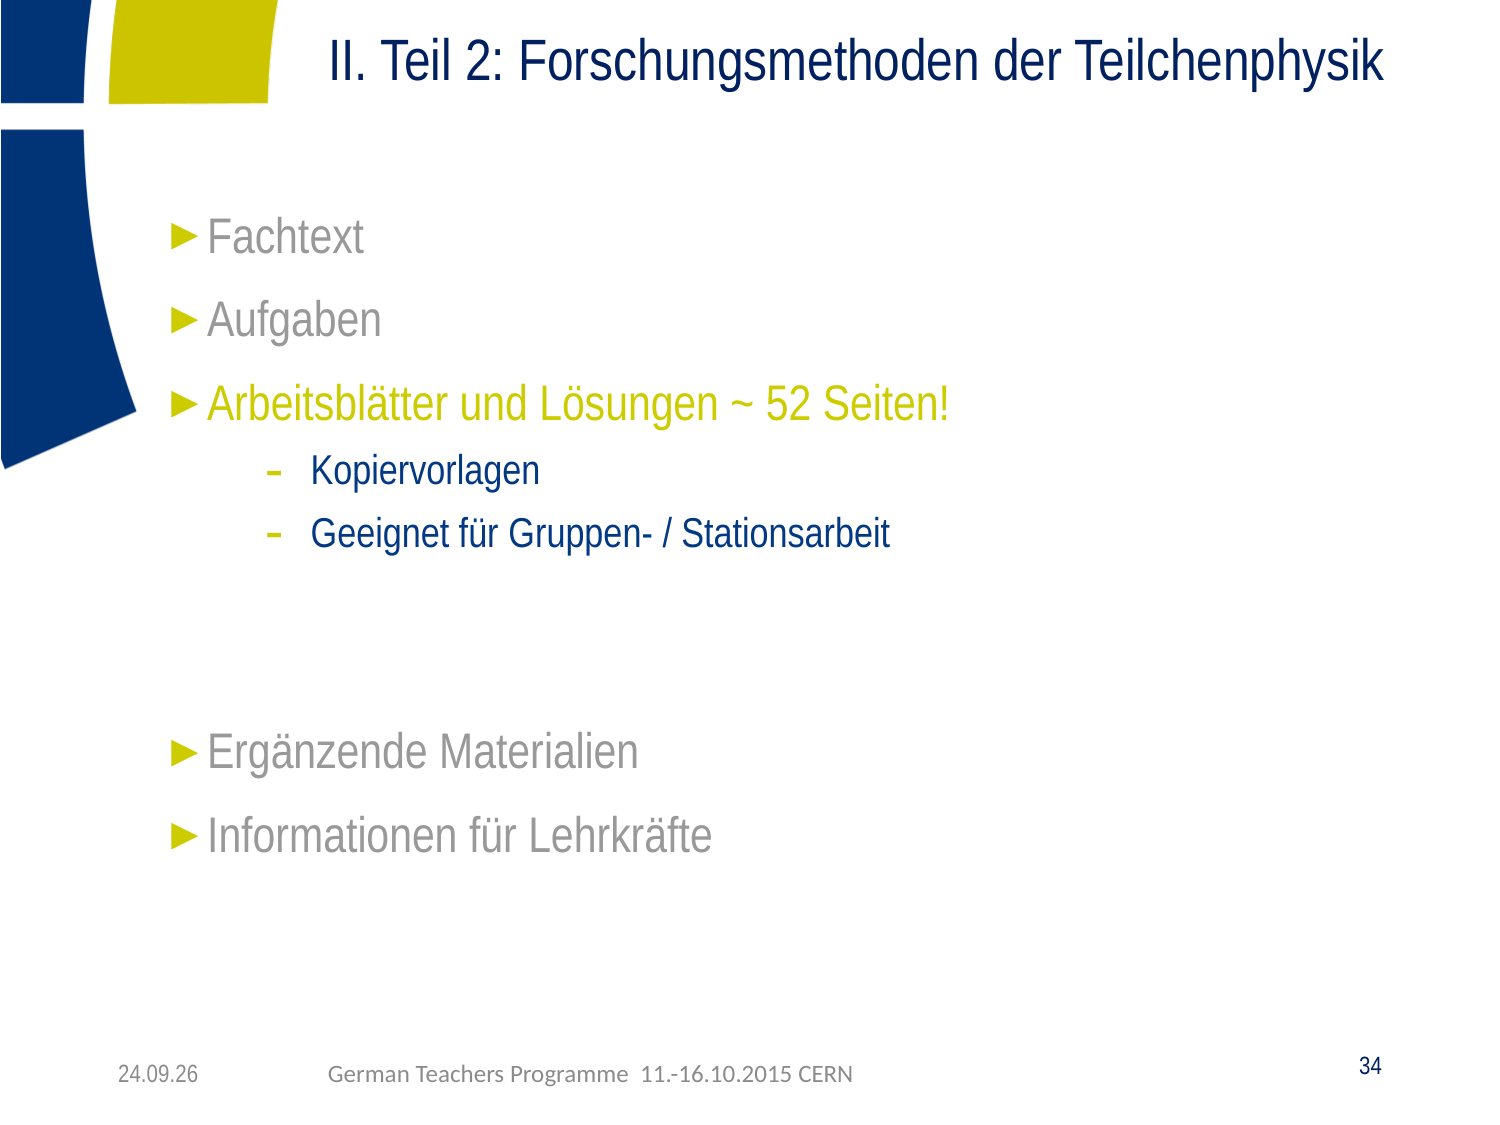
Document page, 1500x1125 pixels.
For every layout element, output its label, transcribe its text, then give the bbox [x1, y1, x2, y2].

slide_number 14.10.15 [103, 1042, 290, 1103]
footer German Teachers Programme 11.-16.10.2015 CERN [312, 1042, 987, 1103]
slide_number <Foliennummer> [1059, 1042, 1397, 1103]
list Fachtext Aufgaben Arbeitsblätter und Lösungen ~ 52 Seiten! Kopiervorlagen Geeignet für Gruppen- / Stationsarbeit Ergänzende Materialien Informationen für Lehrkräfte [147, 125, 1447, 1036]
title II. Teil 2: Forschungsmethoden der Teilchenphysik [313, 0, 1465, 114]
picture [0, 0, 1500, 1125]
